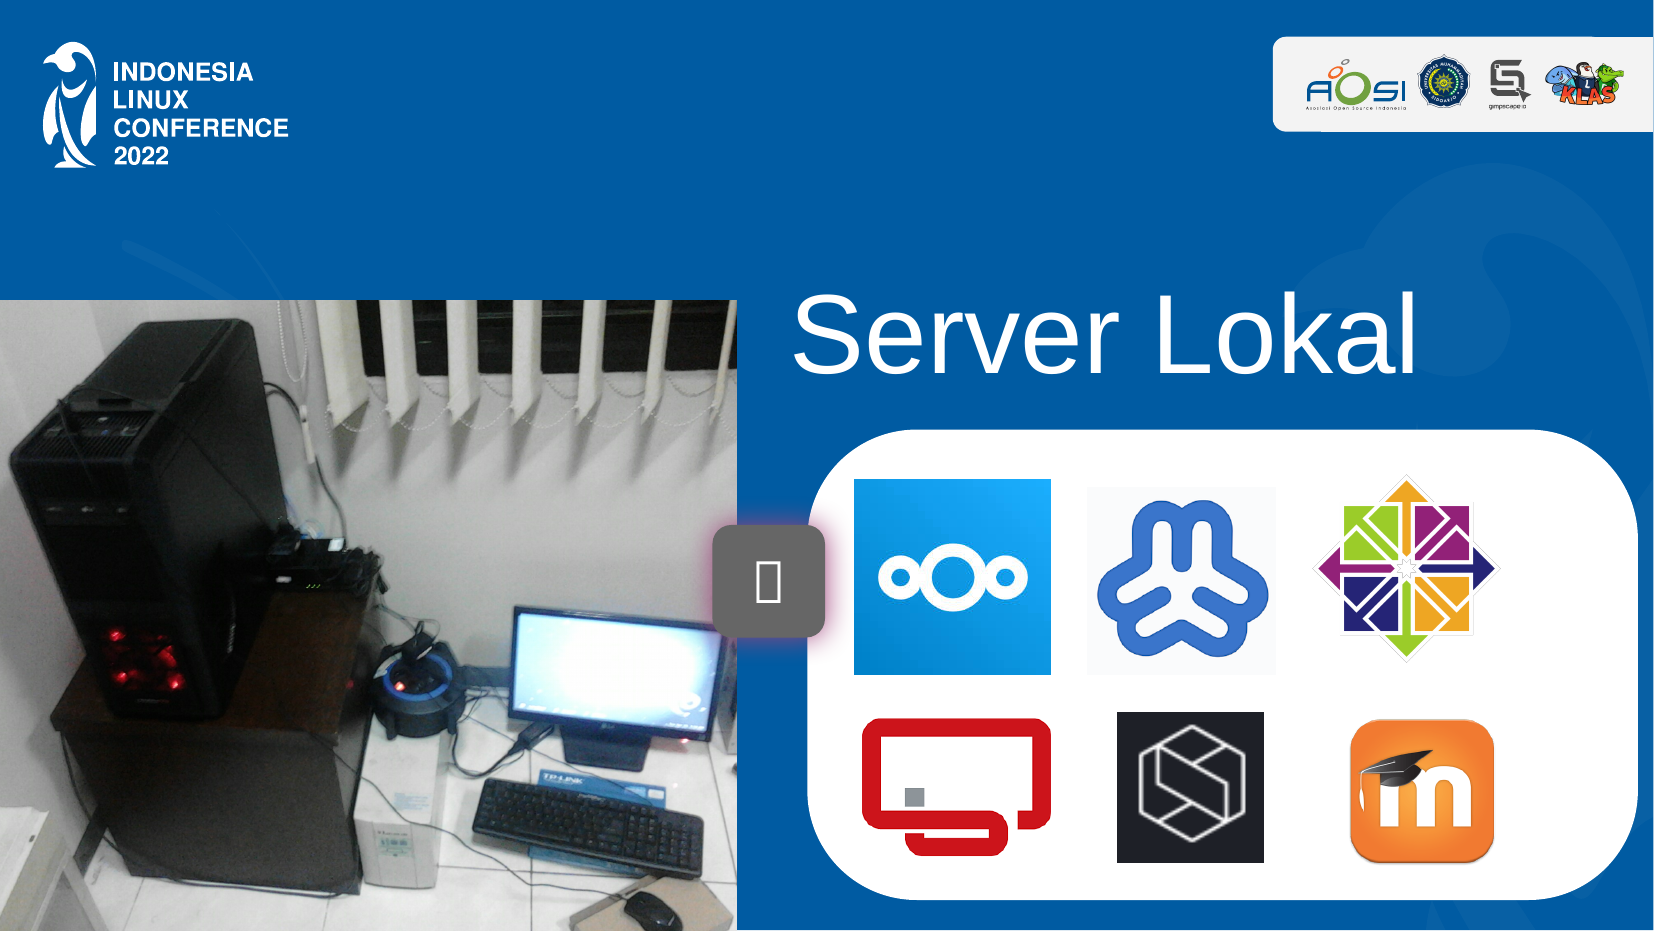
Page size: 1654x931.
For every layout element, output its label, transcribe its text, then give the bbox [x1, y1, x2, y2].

picture [1117, 712, 1264, 863]
text_box  [712, 524, 826, 638]
picture [854, 479, 1051, 676]
picture [1417, 54, 1471, 108]
picture [862, 693, 1051, 881]
picture [1343, 712, 1501, 870]
picture [1312, 474, 1501, 663]
picture [1087, 487, 1276, 676]
title Server Lokal [789, 146, 1540, 409]
picture [1545, 62, 1624, 105]
text_box [807, 429, 1638, 901]
picture [0, 300, 737, 931]
